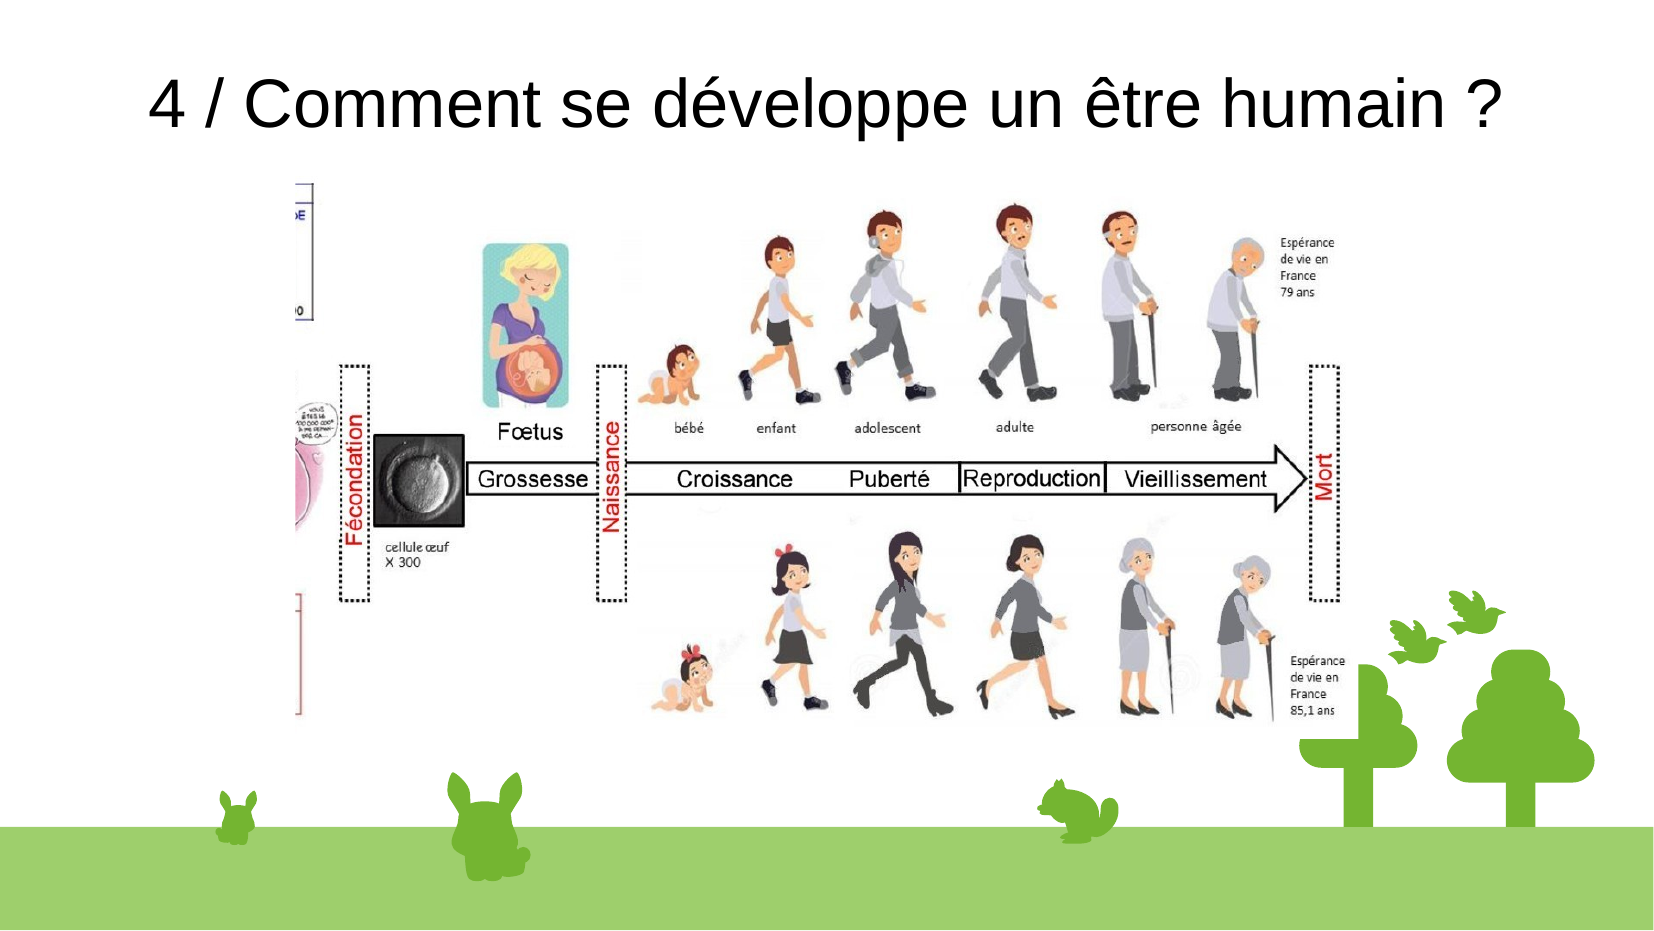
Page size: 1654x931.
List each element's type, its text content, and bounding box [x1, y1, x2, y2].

title 4 / Comment se développe un être humain ? [88, 29, 1565, 178]
picture [295, 176, 1359, 739]
